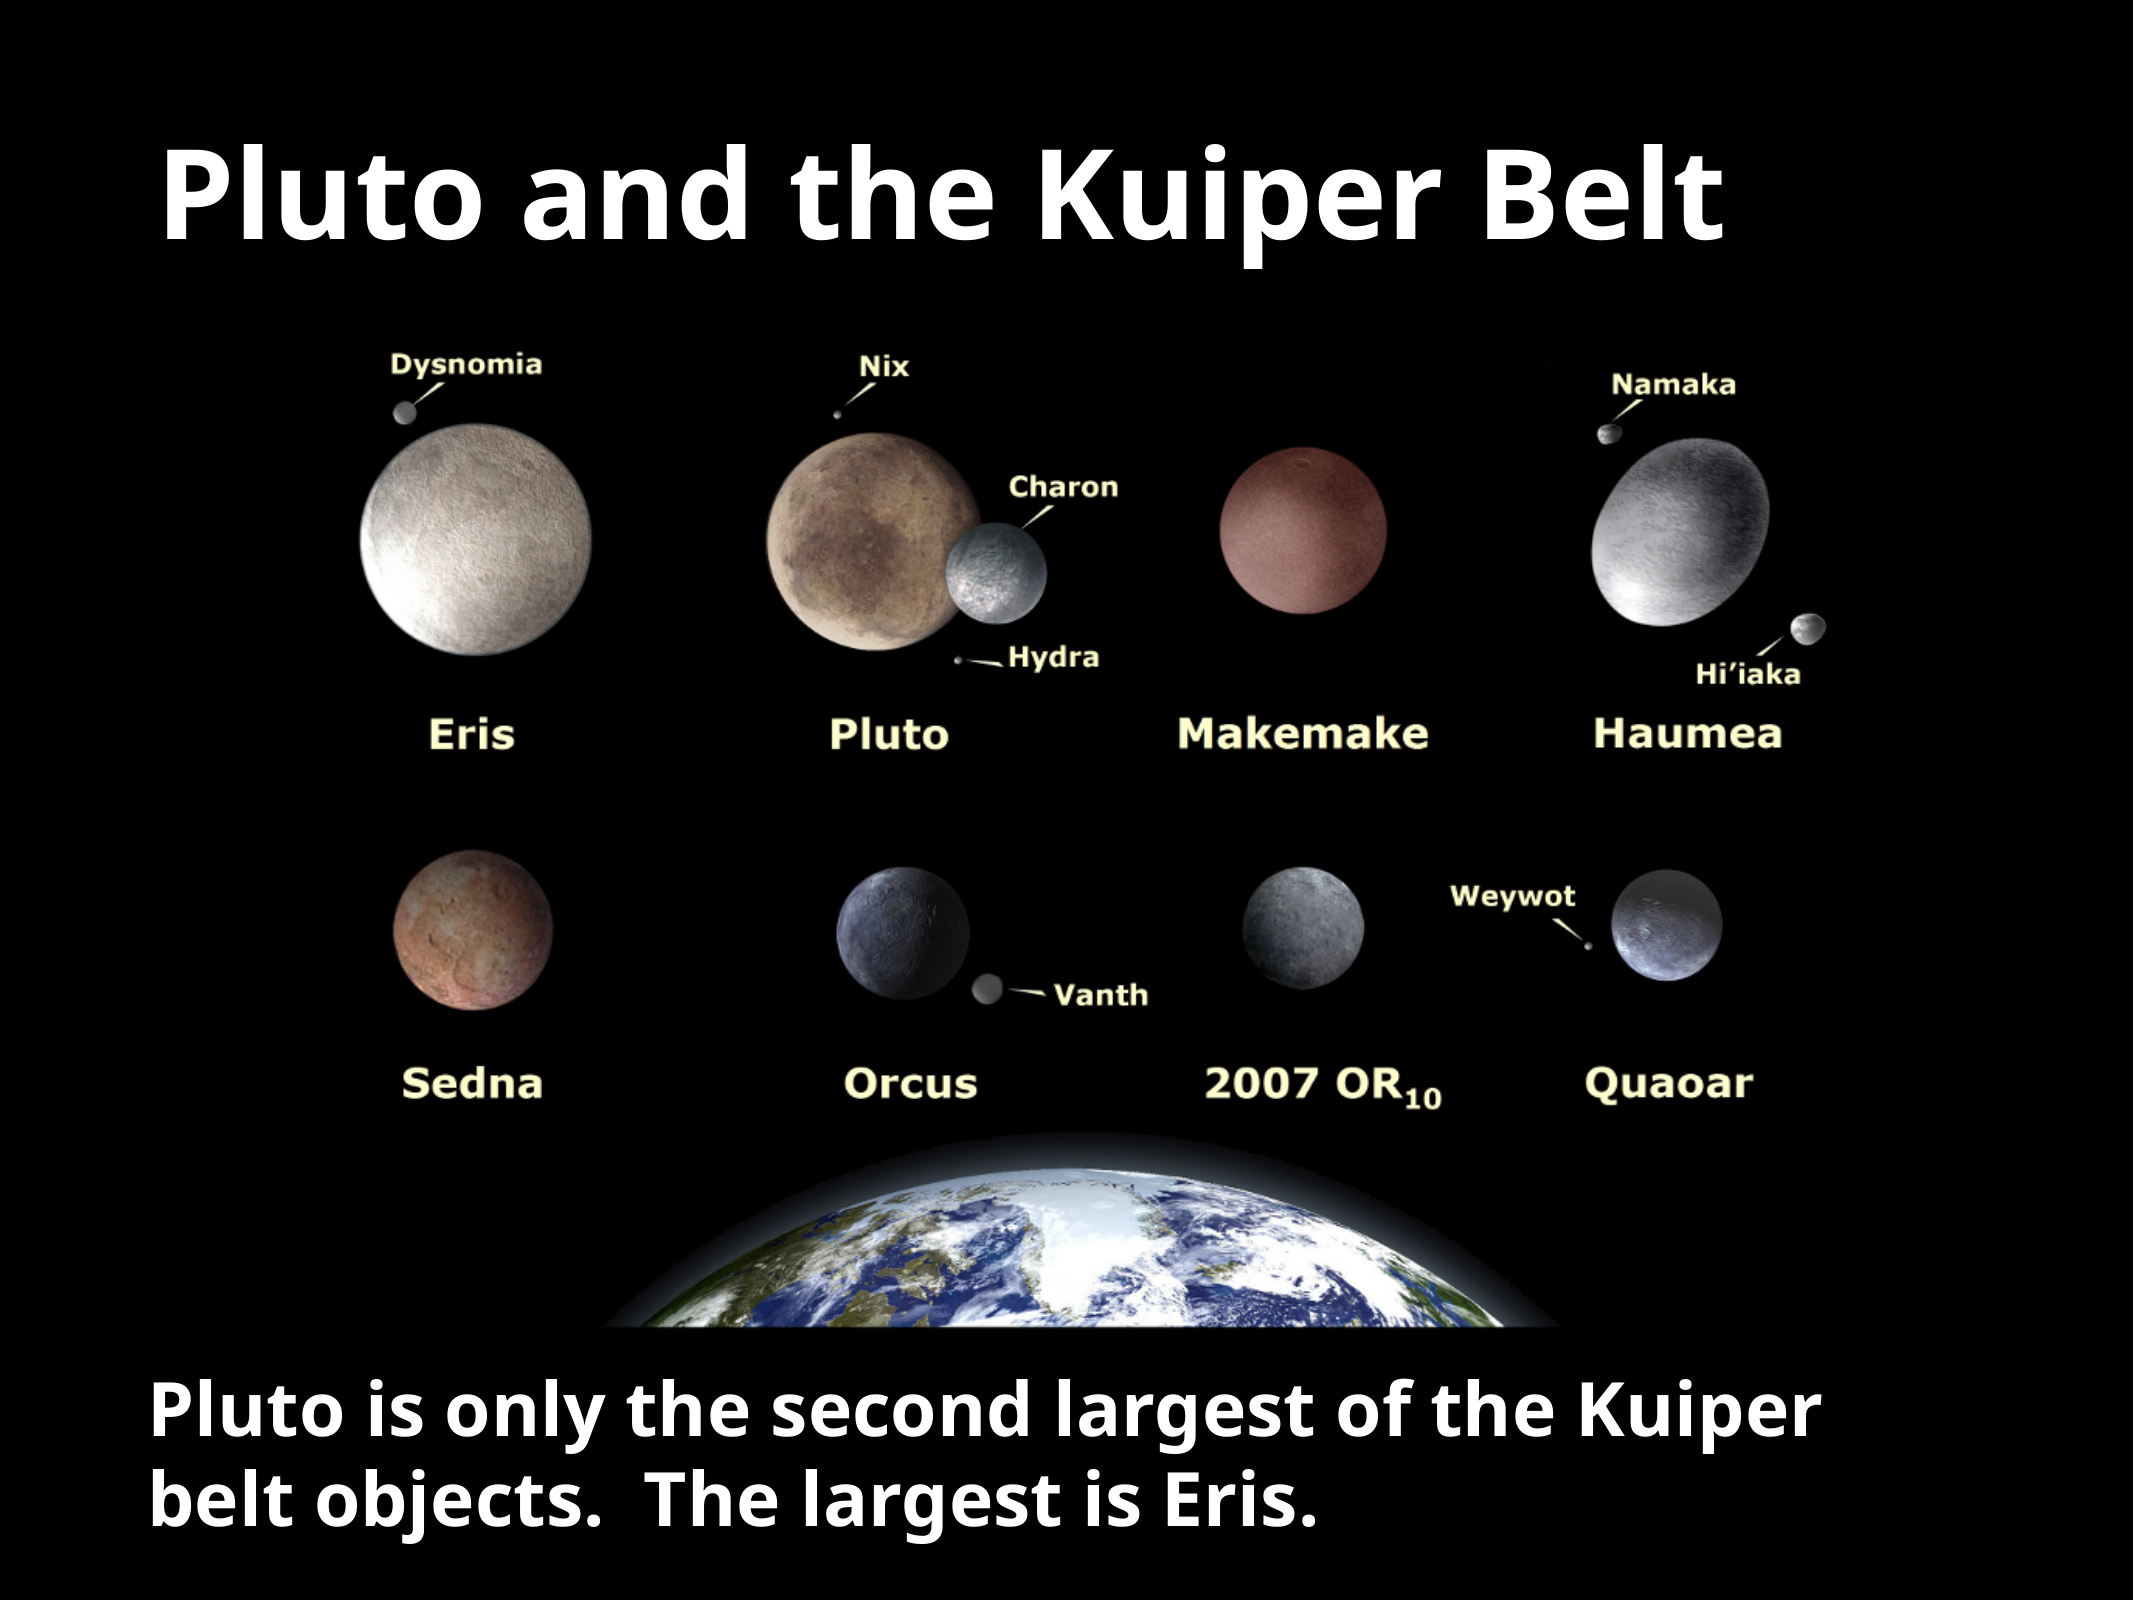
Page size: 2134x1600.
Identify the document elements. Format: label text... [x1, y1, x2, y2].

text_box Pluto is only the second largest of the Kuiper belt objects. The largest is Eris. [139, 1352, 1994, 1550]
picture [272, 308, 1861, 1329]
title Pluto and the Kuiper Belt [156, 12, 1978, 367]
